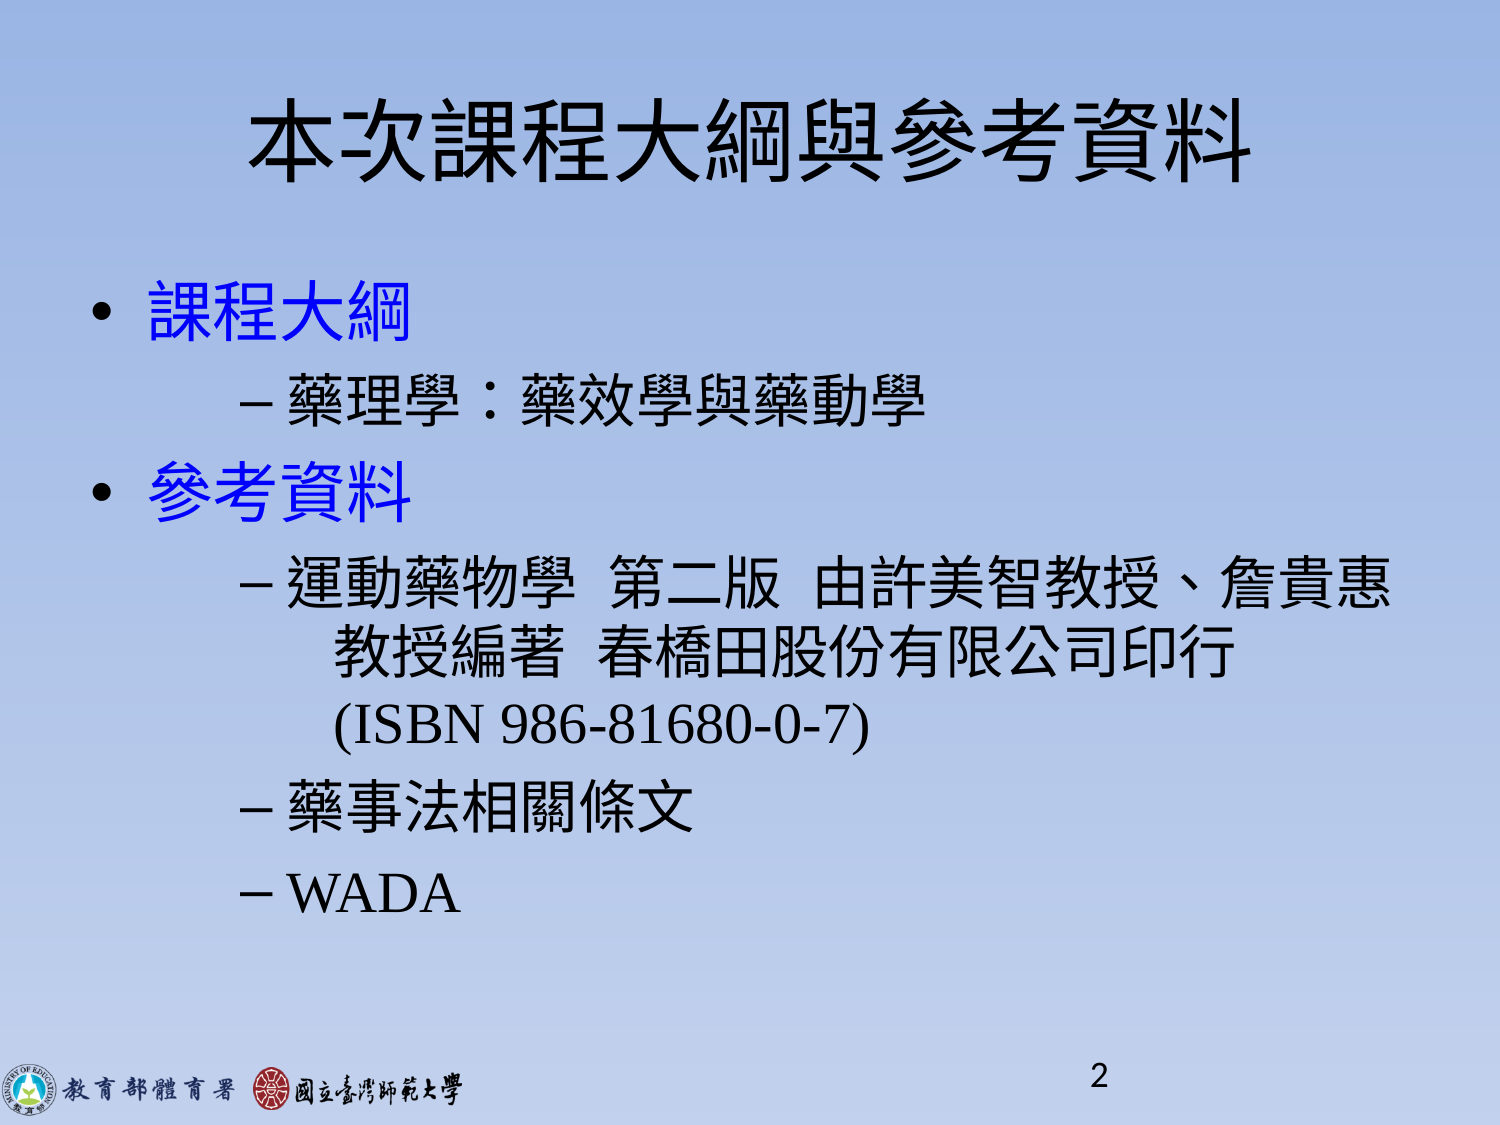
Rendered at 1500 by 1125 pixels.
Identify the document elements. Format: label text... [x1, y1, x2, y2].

list 課程大綱 藥理學：藥效學與藥動學 參考資料 運動藥物學 第二版 由許美智教授、詹貴惠教授編著 春橋田股份有限公司印行 (ISBN 986-81680-0-7) 藥事法相關條文 WADA [75, 262, 1426, 1005]
text_box [1074, 1042, 1426, 1103]
title 本次課程大綱與參考資料 [75, 45, 1426, 233]
